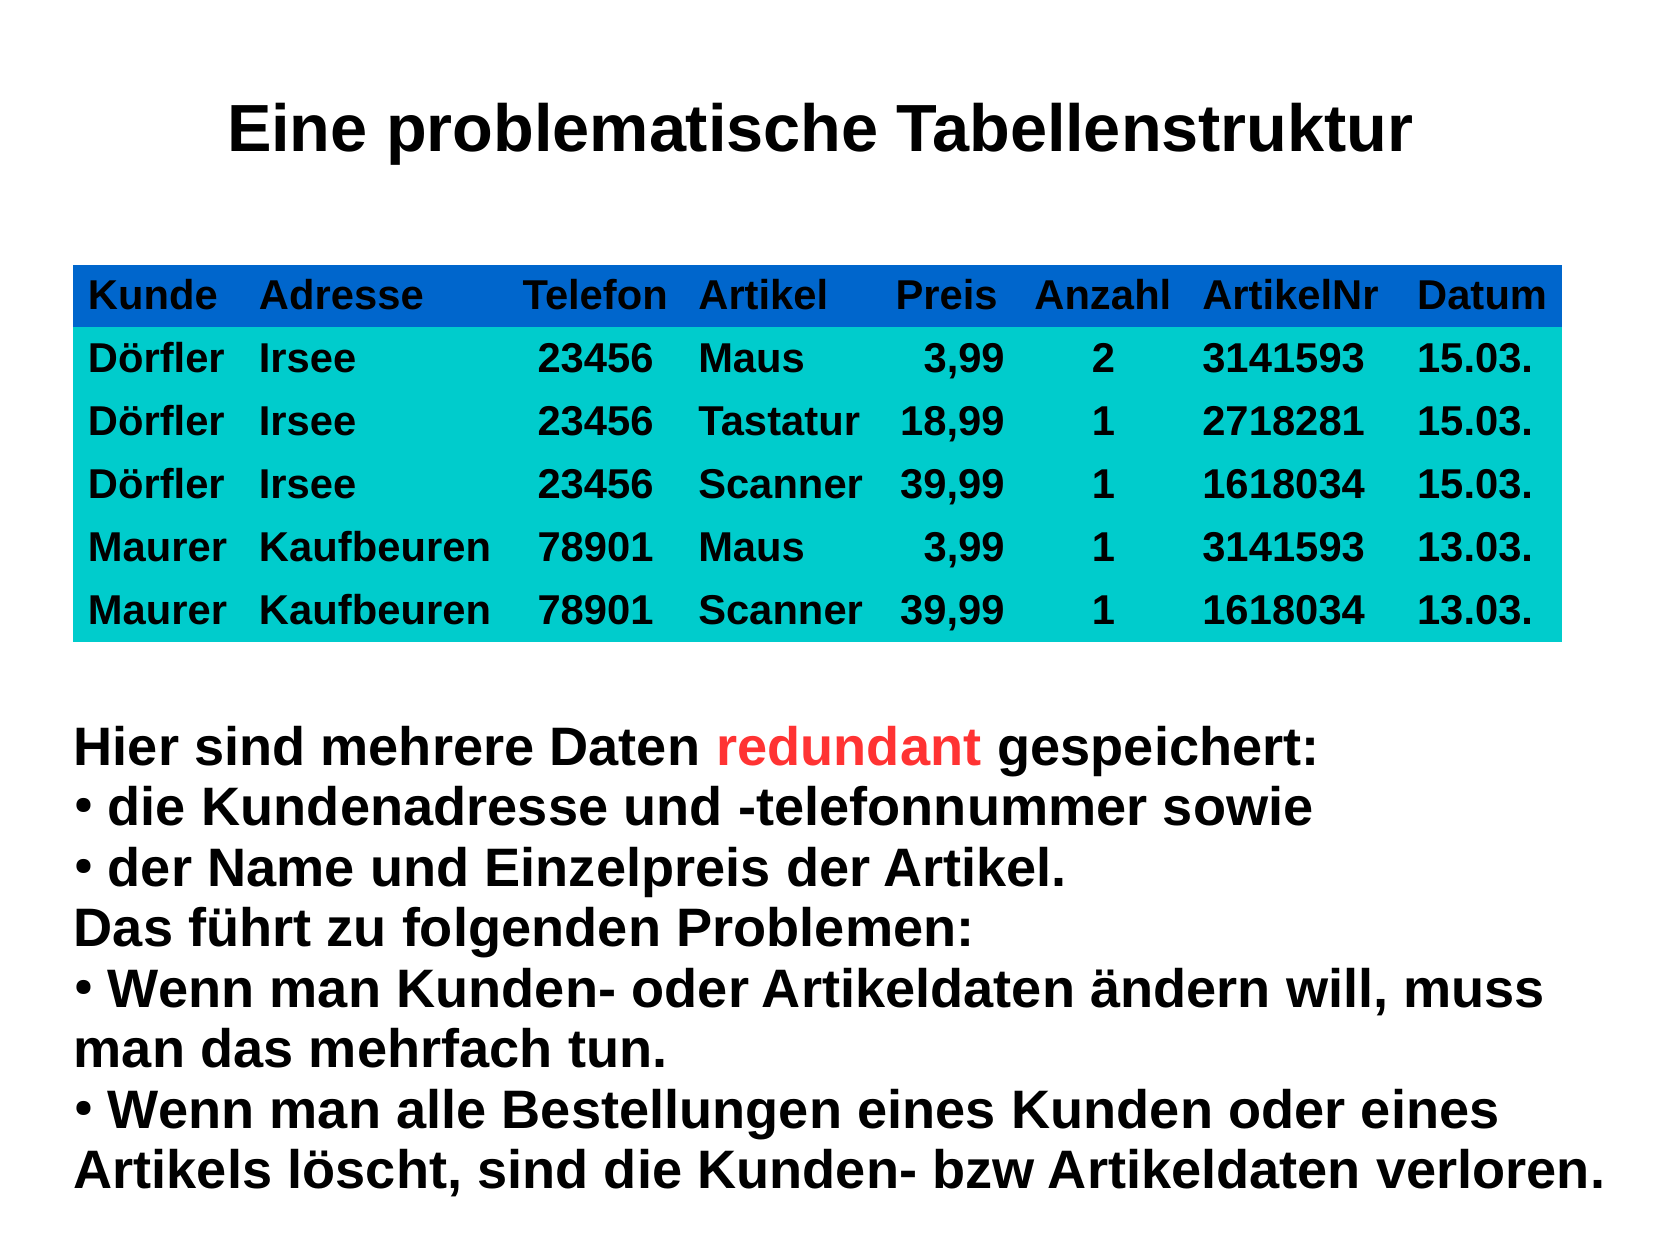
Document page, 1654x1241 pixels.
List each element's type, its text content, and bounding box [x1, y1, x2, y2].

table_cell 15.03. [1402, 390, 1562, 453]
table_cell 2718281 [1188, 390, 1402, 453]
table_cell Irsee [244, 390, 508, 453]
table_cell 78901 [508, 579, 684, 642]
text_box Hier sind mehrere Daten redundant gespeichert: die Kundenadresse und -telefonnummer sowie der Name und Einzelpreis der Artikel. Das führt zu folgenden Problemen: Wenn man Kunden- oder Artikeldaten ändern will, muss man das mehrfach tun. Wenn man alle Bestellungen eines Kunden oder eines Artikels löscht, sind die Kunden- bzw Artikeldaten verloren. [59, 708, 1625, 1220]
table_cell 1618034 [1188, 453, 1402, 516]
table_cell 39,99 [881, 453, 1020, 516]
table_cell 1 [1020, 516, 1188, 579]
table_cell 39,99 [881, 579, 1020, 642]
table_cell 23456 [508, 453, 684, 516]
table_cell 78901 [508, 516, 684, 579]
table_cell Kaufbeuren [244, 579, 508, 642]
table_header Telefon [508, 265, 684, 327]
table_cell 3,99 [881, 327, 1020, 390]
table_cell Dörfler [73, 327, 244, 390]
table_cell 1618034 [1188, 579, 1402, 642]
table_cell Maurer [73, 516, 244, 579]
title Eine problematische Tabellenstruktur [76, 49, 1565, 207]
table_header Preis [881, 265, 1020, 327]
table_header Artikel [684, 265, 881, 327]
table_cell 15.03. [1402, 453, 1562, 516]
table_cell 1 [1020, 579, 1188, 642]
table_header ArtikelNr [1188, 265, 1402, 327]
table_cell Dörfler [73, 453, 244, 516]
table_cell 1 [1020, 453, 1188, 516]
table_cell Maus [684, 327, 881, 390]
table_cell Scanner [684, 453, 881, 516]
table_cell 3141593 [1188, 516, 1402, 579]
table_cell Irsee [244, 327, 508, 390]
table_cell 15.03. [1402, 327, 1562, 390]
table_cell 18,99 [881, 390, 1020, 453]
table_header Kunde [73, 265, 244, 327]
table_cell 3141593 [1188, 327, 1402, 390]
table_header Adresse [244, 265, 508, 327]
table_cell Kaufbeuren [244, 516, 508, 579]
table_cell Maus [684, 516, 881, 579]
table_cell 13.03. [1402, 579, 1562, 642]
table_cell Tastatur [684, 390, 881, 453]
table_cell 13.03. [1402, 516, 1562, 579]
table_header Datum [1402, 265, 1562, 327]
table_cell 2 [1020, 327, 1188, 390]
table_cell Maurer [73, 579, 244, 642]
table_cell Scanner [684, 579, 881, 642]
table_header Anzahl [1020, 265, 1188, 327]
table_cell 1 [1020, 390, 1188, 453]
table_cell Irsee [244, 453, 508, 516]
table_cell 23456 [508, 390, 684, 453]
table_cell 23456 [508, 327, 684, 390]
table_cell 3,99 [881, 516, 1020, 579]
table_cell Dörfler [73, 390, 244, 453]
